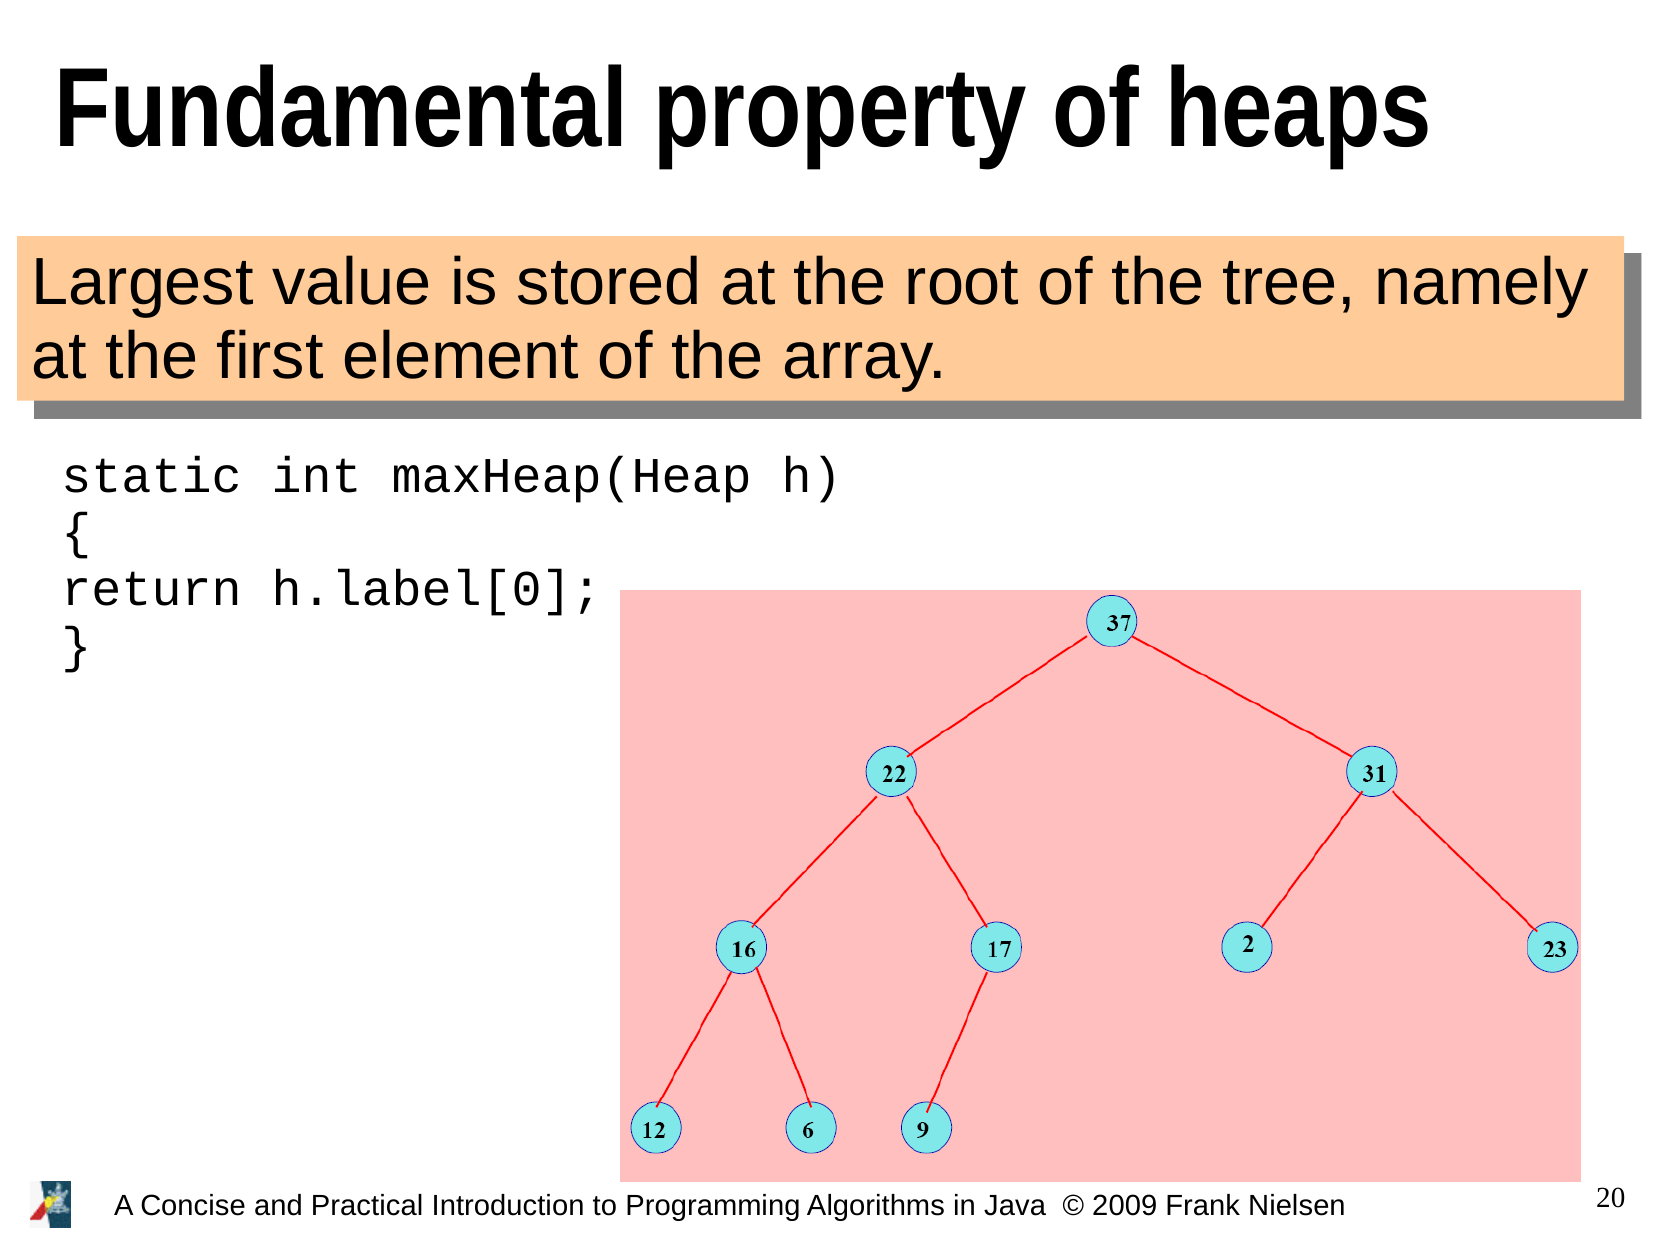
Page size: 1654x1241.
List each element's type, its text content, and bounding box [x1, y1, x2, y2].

picture [620, 590, 1581, 1182]
picture [29, 1181, 71, 1228]
text_box Largest value is stored at the root of the tree, namely at the first element of the array. [17, 236, 1625, 401]
text_box Fundamental property of heaps [39, 33, 1447, 178]
text_box static int maxHeap(Heap h) { return h.label[0]; } [46, 442, 857, 673]
